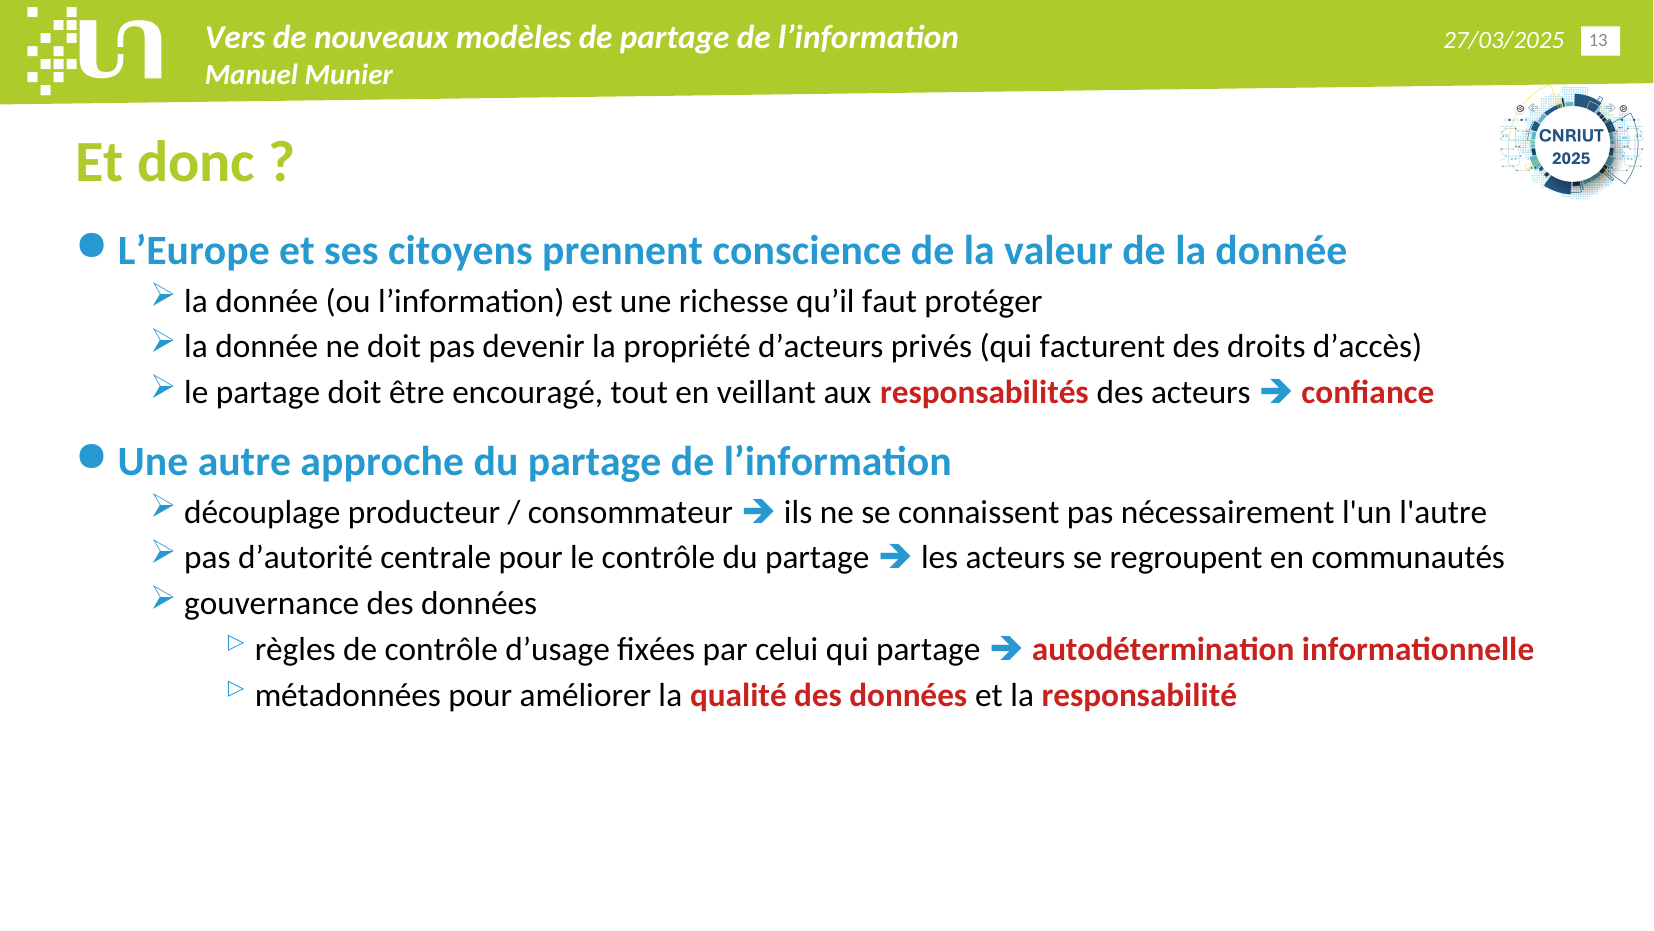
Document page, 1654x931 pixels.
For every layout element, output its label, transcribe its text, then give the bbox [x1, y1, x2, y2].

picture [1500, 84, 1643, 201]
picture [20, 0, 167, 101]
text_box 27/03/2025 [1175, 16, 1580, 62]
text_box [0, 0, 1654, 105]
text_box <numéro> [1236, 14, 1623, 65]
text_box Vers de nouveaux modèles de partage de l’information Manuel Munier [190, 7, 1187, 99]
text_box Et donc ? L’Europe et ses citoyens prennent conscience de la valeur de la donnée la donnée (ou l’information) est une richesse qu’il faut protéger la donnée ne doit pas devenir la propriété d’acteurs privés (qui facturent des droits d’accès) le partage doit être encouragé, tout en veillant aux responsabilités des acteurs ➔ confiance Une autre approche du partage de l’information découplage producteur / consommateur ➔ ils ne se connaissent pas nécessairement l'un l'autre pas d’autorité centrale pour le contrôle du partage ➔ les acteurs se regroupent en communautés gouvernance des données règles de contrôle d’usage fixées par celui qui partage ➔ autodétermination informationnelle métadonnées pour améliorer la qualité des données et la responsabilité [60, 115, 1602, 721]
